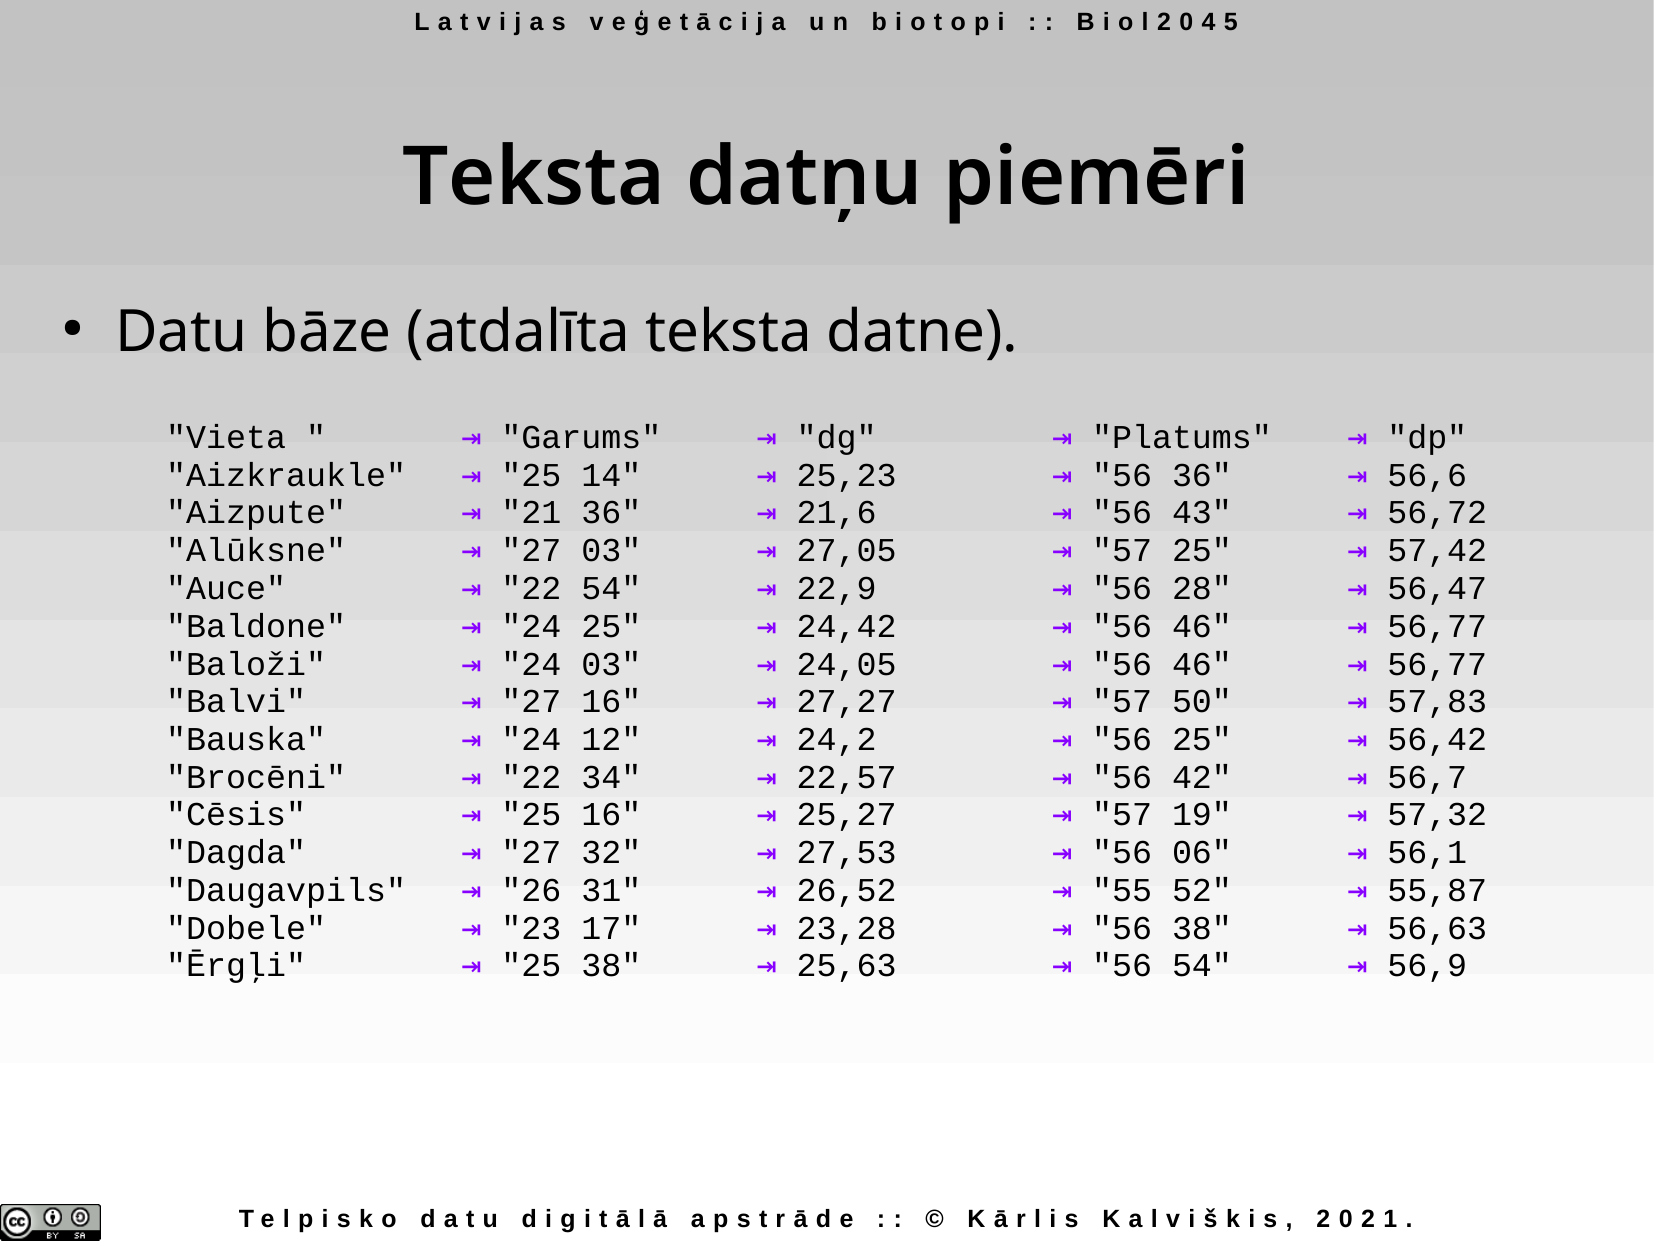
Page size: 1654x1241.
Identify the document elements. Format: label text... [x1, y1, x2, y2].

list Datu bāze (atdalīta teksta datne). [44, 289, 1610, 1113]
picture [0, 0, 1654, 1241]
title Teksta datņu piemēri [29, 49, 1625, 296]
text_box "Vieta " ⇥ "Garums" ⇥ "dg" ⇥ "Platums" ⇥ "dp" "Aizkraukle" ⇥ "25 14" ⇥ 25,23 ⇥ "56 36" ⇥ 56,6 "Aizpute" ⇥ "21 36" ⇥ 21,6 ⇥ "56 43" ⇥ 56,72 "Alūksne" ⇥ "27 03" ⇥ 27,05 ⇥ "57 25" ⇥ 57,42 "Auce" ⇥ "22 54" ⇥ 22,9 ⇥ "56 28" ⇥ 56,47 "Baldone" ⇥ "24 25" ⇥ 24,42 ⇥ "56 46" ⇥ 56,77 "Baloži" ⇥ "24 03" ⇥ 24,05 ⇥ "56 46" ⇥ 56,77 "Balvi" ⇥ "27 16" ⇥ 27,27 ⇥ "57 50" ⇥ 57,83 "Bauska" ⇥ "24 12" ⇥ 24,2 ⇥ "56 25" ⇥ 56,42 "Brocēni" ⇥ "22 34" ⇥ 22,57 ⇥ "56 42" ⇥ 56,7 "Cēsis" ⇥ "25 16" ⇥ 25,27 ⇥ "57 19" ⇥ 57,32 "Dagda" ⇥ "27 32" ⇥ 27,53 ⇥ "56 06" ⇥ 56,1 "Daugavpils" ⇥ "26 31" ⇥ 26,52 ⇥ "55 52" ⇥ 55,87 "Dobele" ⇥ "23 17" ⇥ 23,28 ⇥ "56 38" ⇥ 56,63 "Ērgļi" ⇥ "25 38" ⇥ 25,63 ⇥ "56 54" ⇥ 56,9 [103, 413, 1551, 1167]
